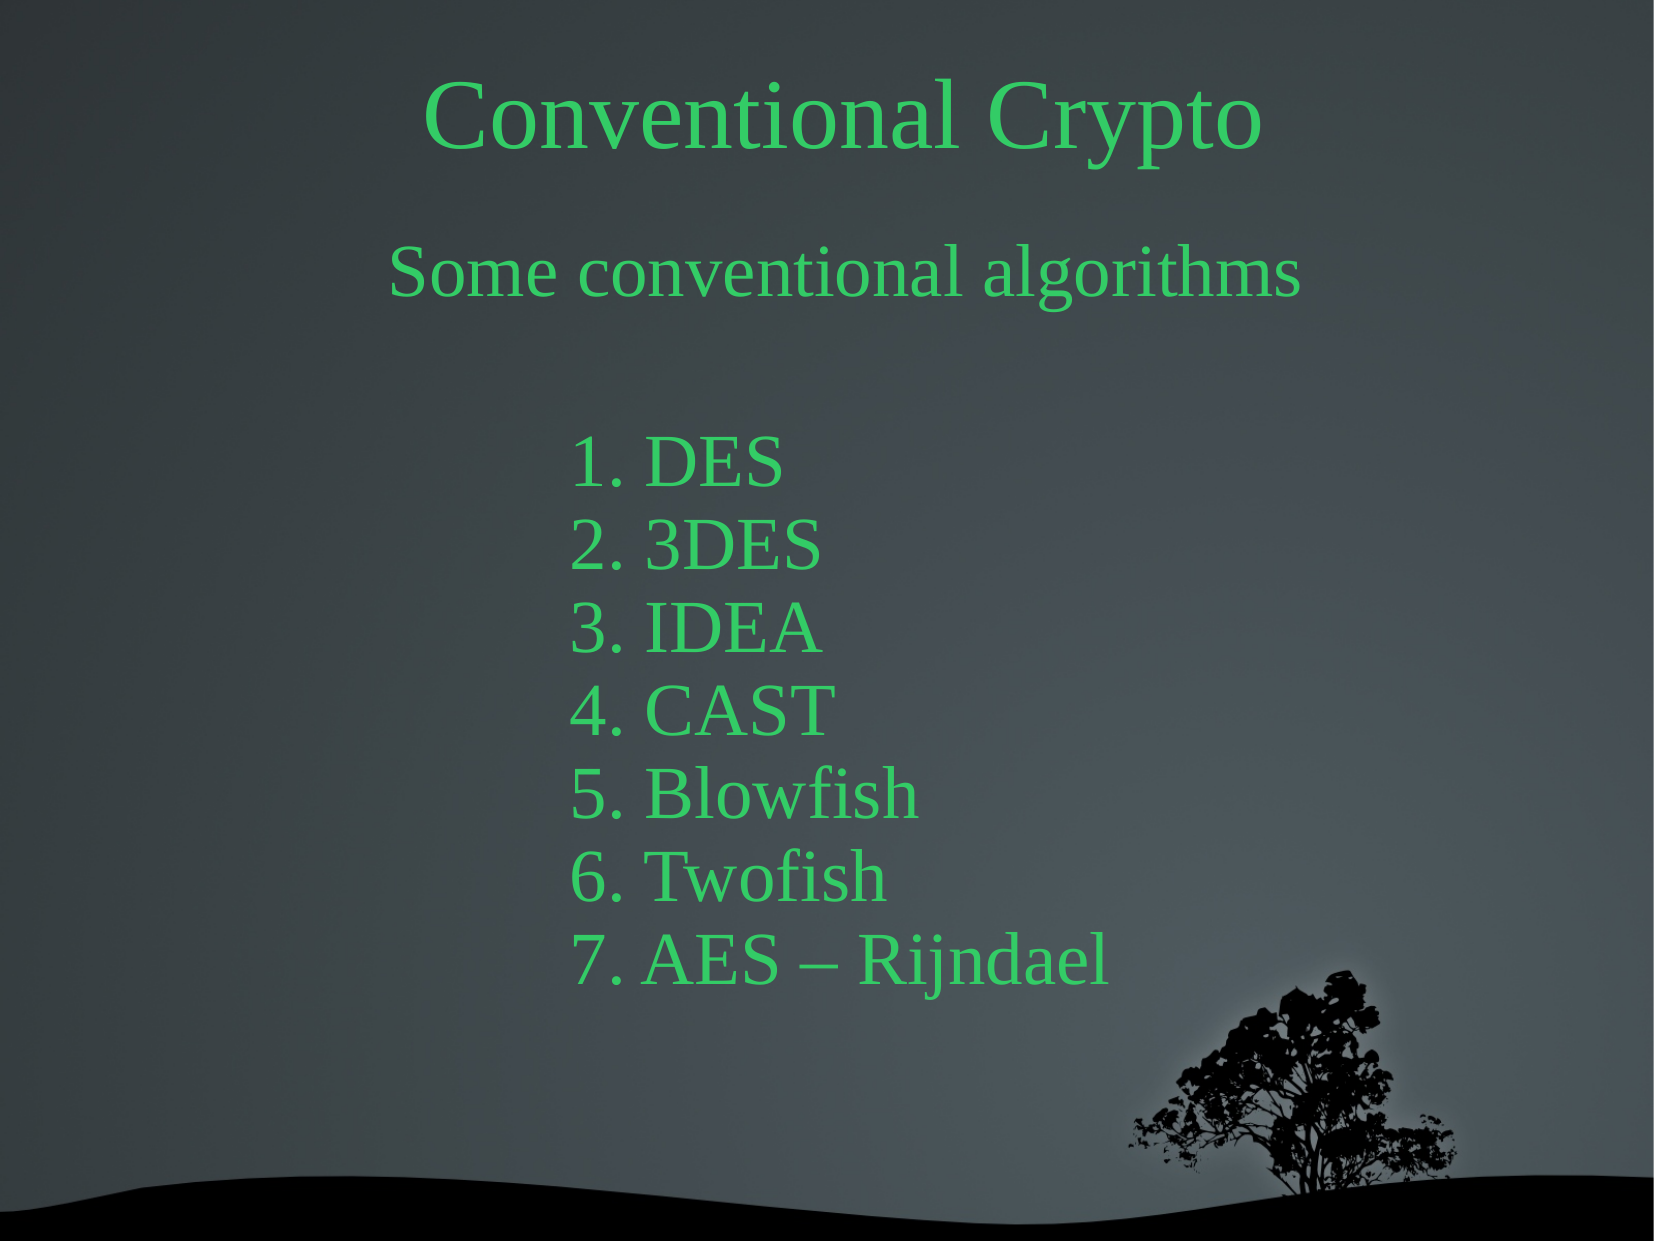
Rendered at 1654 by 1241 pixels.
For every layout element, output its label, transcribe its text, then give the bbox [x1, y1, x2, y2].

text_box Some conventional algorithms [372, 222, 1317, 328]
picture [0, 0, 1654, 1241]
text_box Conventional Crypto [408, 51, 1276, 188]
text_box 1. DES 2. 3DES 3. IDEA 4. CAST 5. Blowfish 6. Twofish 7. AES – Rijndael [555, 412, 1122, 1154]
